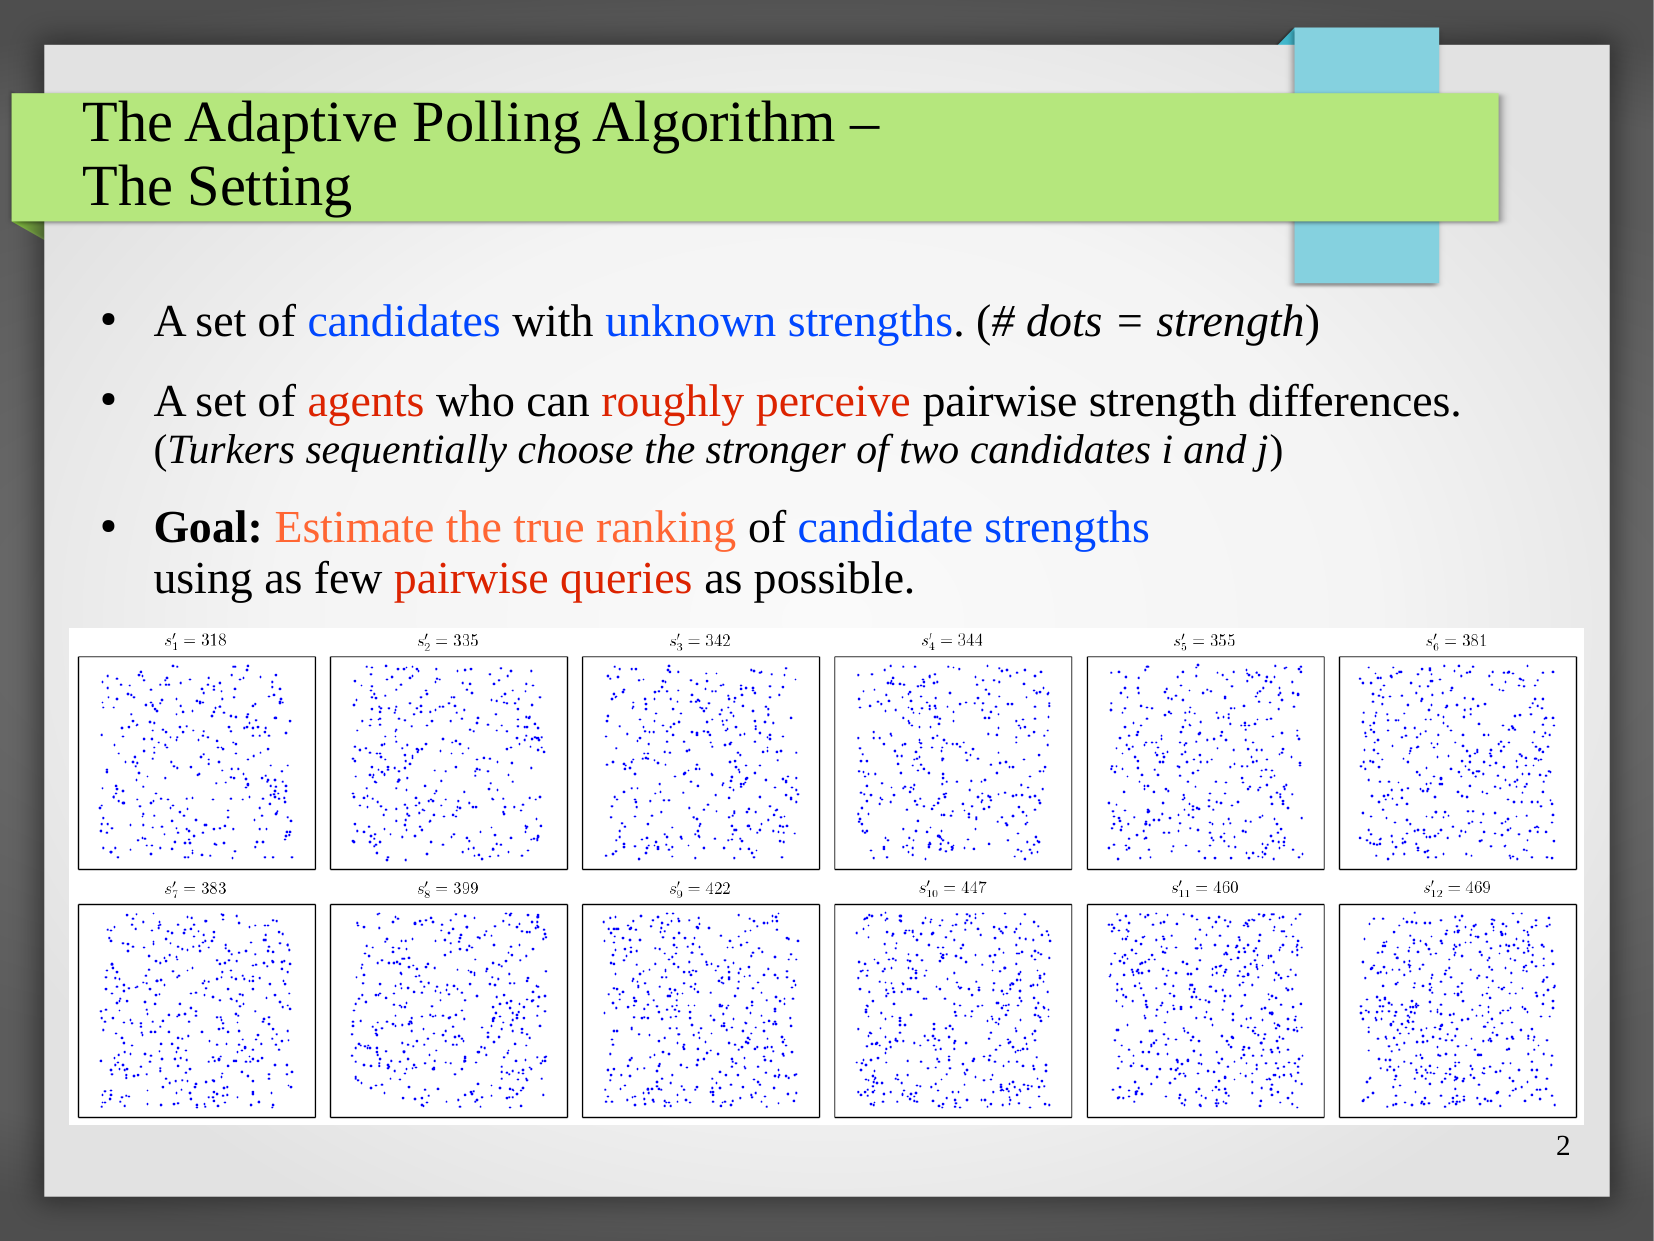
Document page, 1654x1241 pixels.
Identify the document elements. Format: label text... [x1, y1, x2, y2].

picture [0, 0, 1654, 1241]
list A set of candidates with unknown strengths. (# dots = strength) A set of agents who can roughly perceive pairwise strength differences. (Turkers sequentially choose the stronger of two candidates i and j) Goal: Estimate the true ranking of candidate strengths using as few pairwise queries as possible. [82, 295, 1571, 628]
title The Adaptive Polling Algorithm – The Setting [82, 88, 1264, 220]
